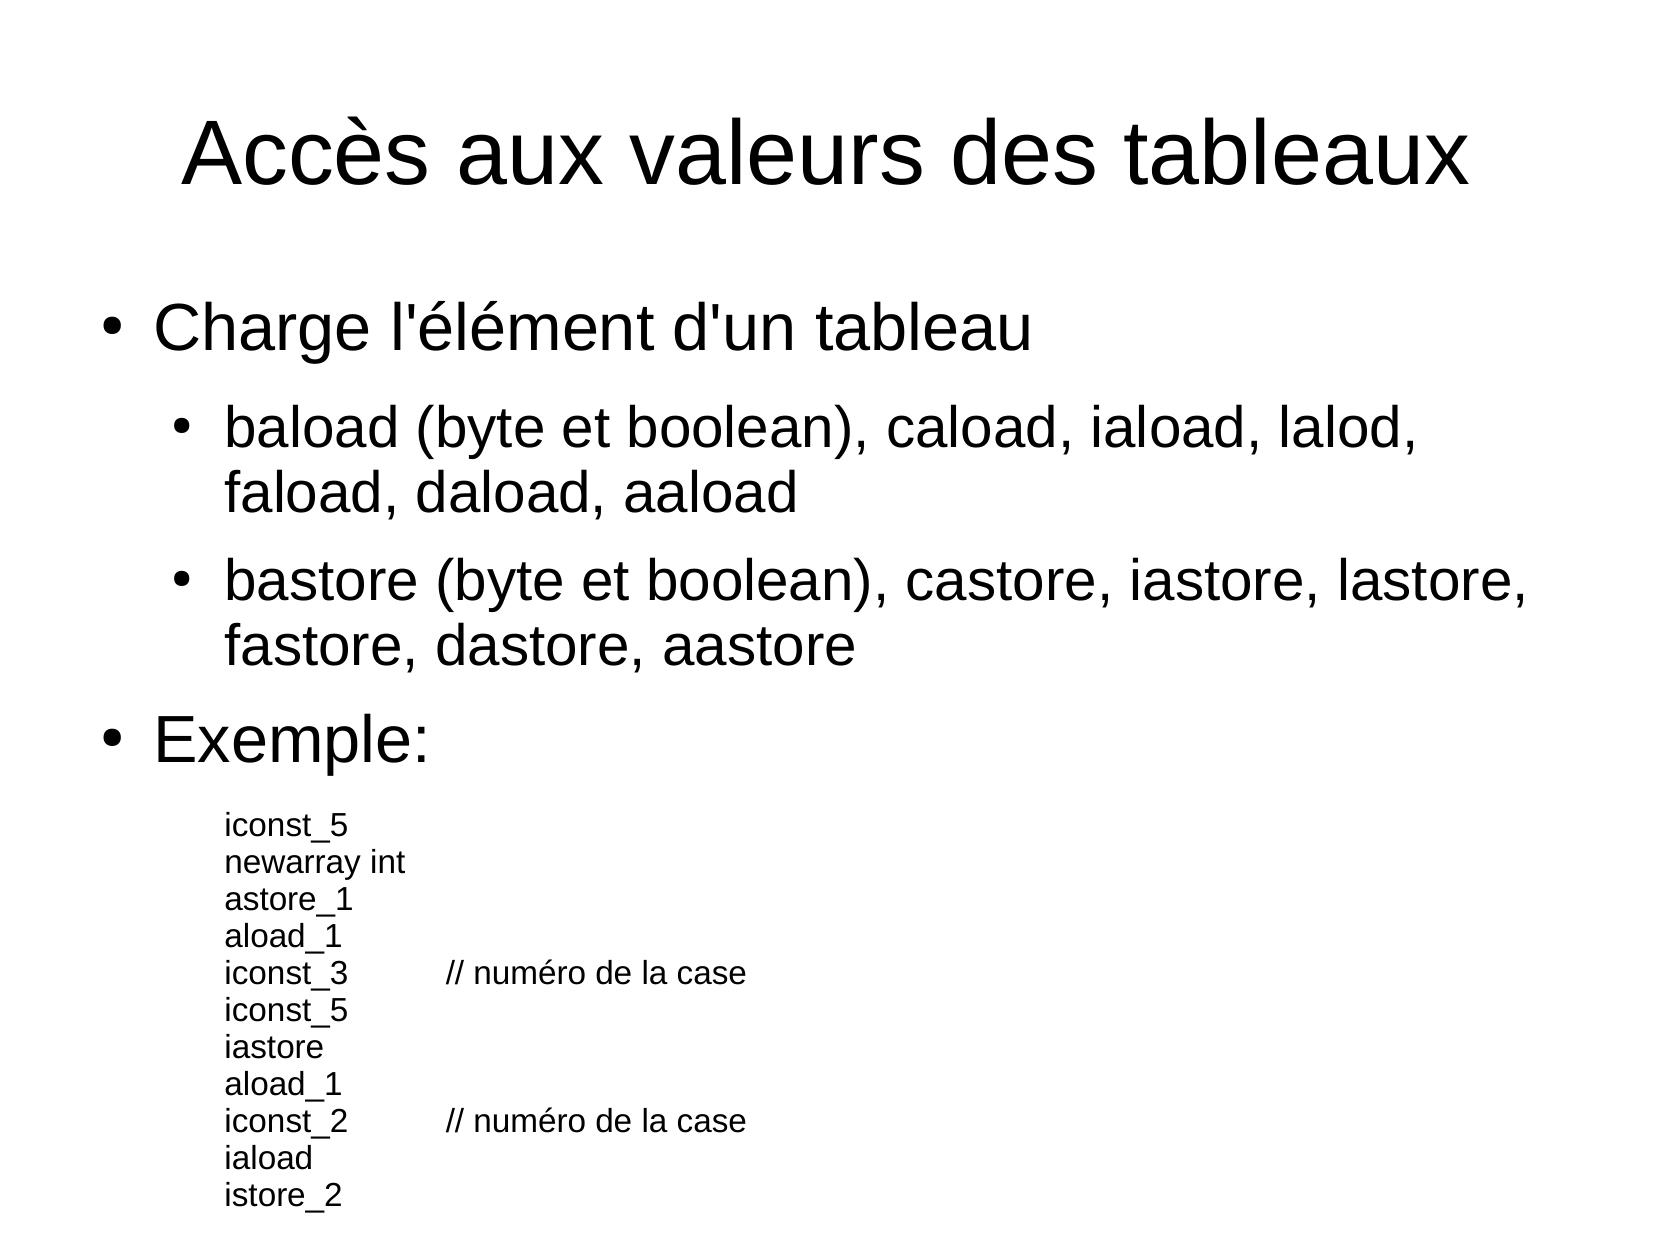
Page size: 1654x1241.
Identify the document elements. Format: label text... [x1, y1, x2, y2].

title Accès aux valeurs des tableaux [82, 56, 1571, 250]
list Charge l'élément d'un tableau baload (byte et boolean), caload, iaload, lalod, faload, daload, aaload bastore (byte et boolean), castore, iastore, lastore, fastore, dastore, aastore Exemple: iconst_5 newarray int astore_1 aload_1 iconst_3 // numéro de la case iconst_5 iastore aload_1 iconst_2 // numéro de la case iaload istore_2 [82, 290, 1571, 1214]
